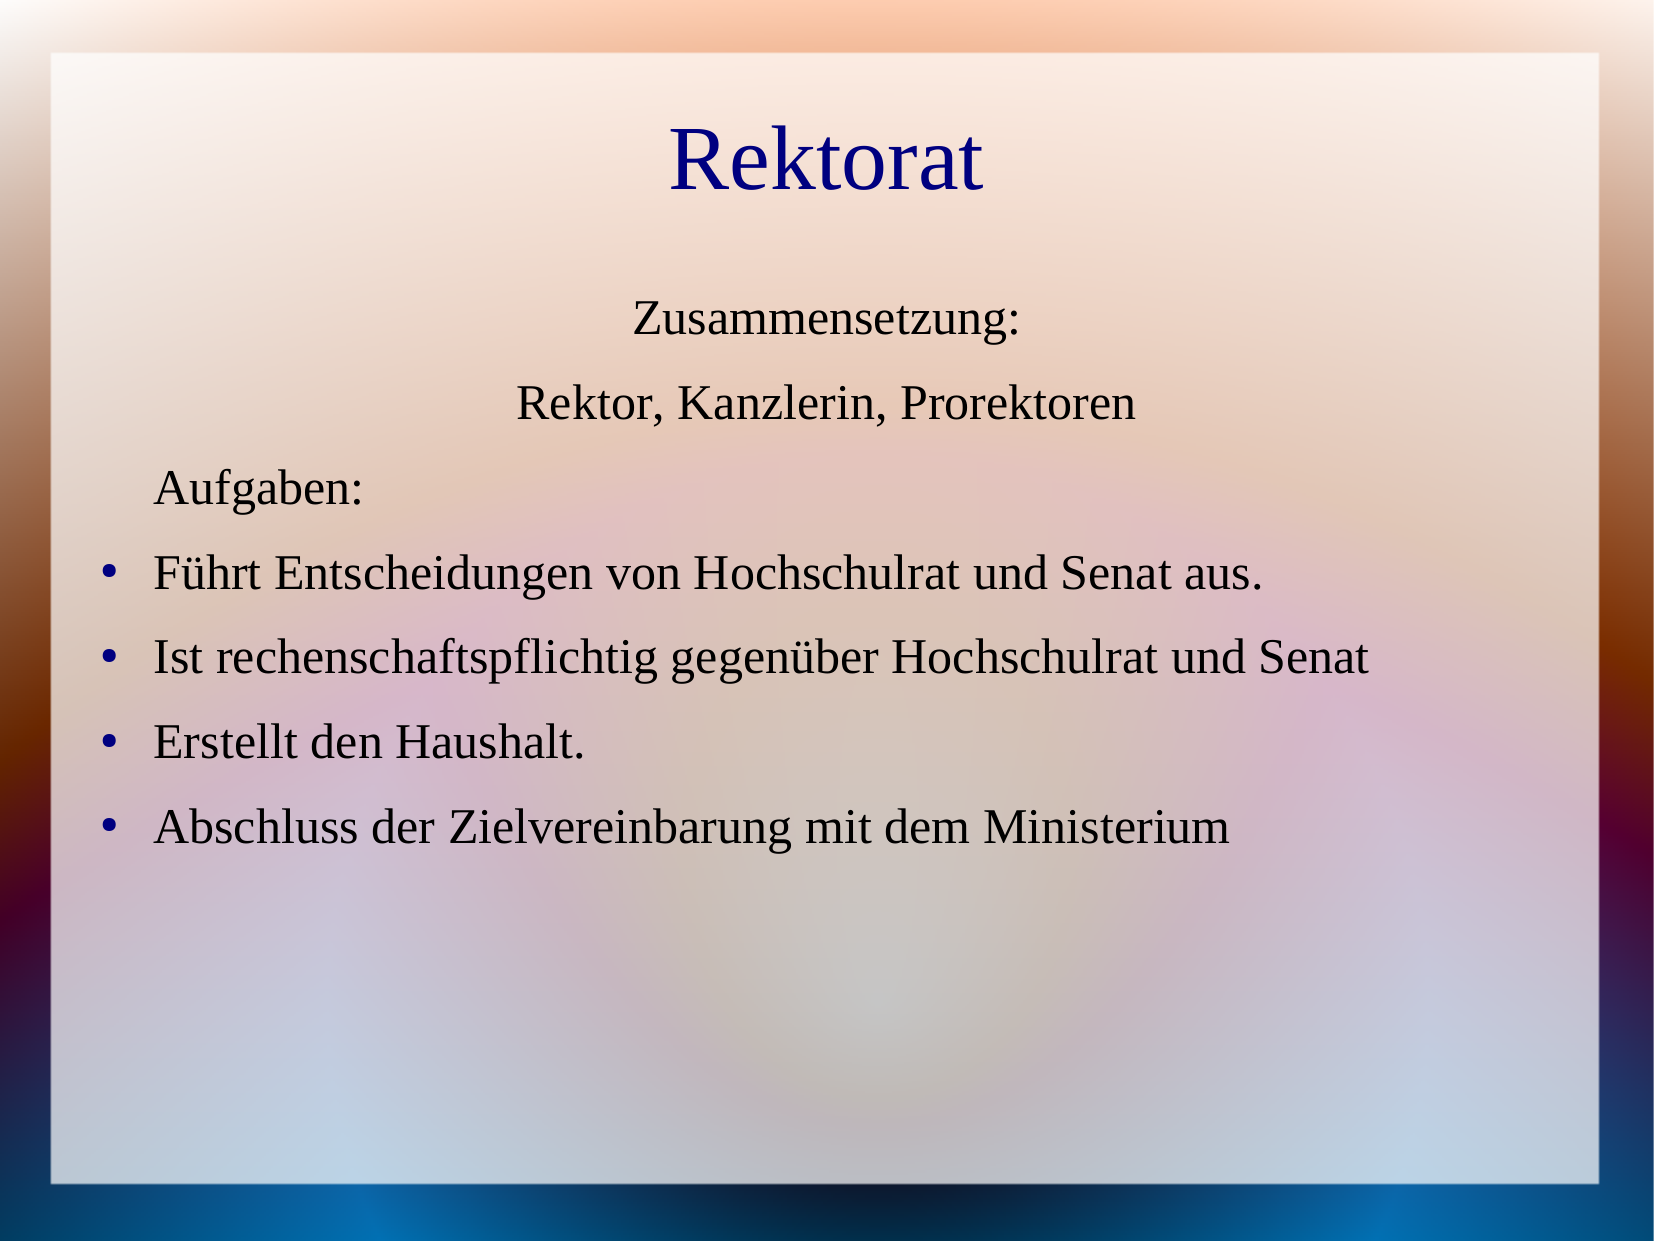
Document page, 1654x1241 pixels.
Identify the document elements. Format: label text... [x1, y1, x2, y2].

list Zusammensetzung: Rektor, Kanzlerin, Prorektoren Aufgaben: Führt Entscheidungen von Hochschulrat und Senat aus. Ist rechenschaftspflichtig gegenüber Hochschulrat und Senat Erstellt den Haushalt. Abschluss der Zielvereinbarung mit dem Ministerium [82, 290, 1571, 1034]
title Rektorat [82, 55, 1571, 263]
picture [0, 0, 1654, 1241]
